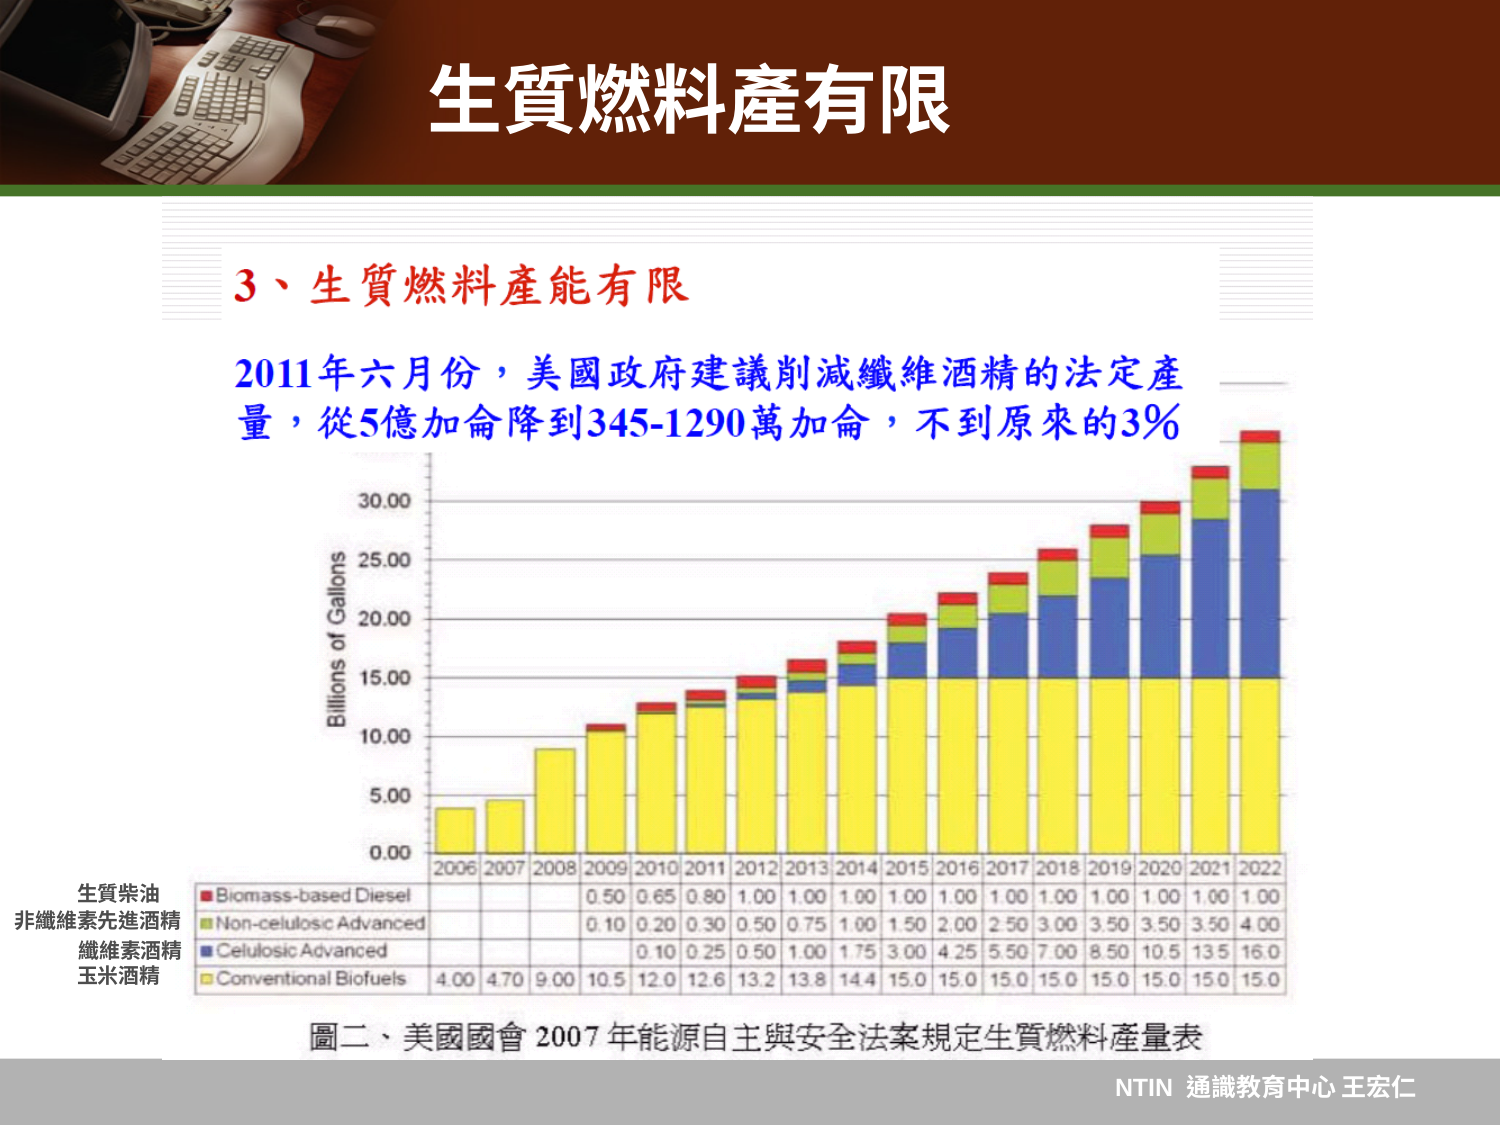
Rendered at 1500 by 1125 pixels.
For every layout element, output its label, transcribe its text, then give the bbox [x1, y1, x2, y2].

picture [0, 0, 1500, 184]
title 生質燃料產有限 [412, 45, 1500, 138]
chart [162, 196, 1313, 1060]
text_box 纖維素酒精 [64, 929, 202, 971]
text_box 非纖維素先進酒精 [0, 900, 201, 941]
text_box 生質柴油 [62, 873, 201, 900]
text_box NTIN 通識教育中心 王宏仁 [962, 1063, 1438, 1114]
text_box 玉米酒精 [62, 954, 201, 996]
